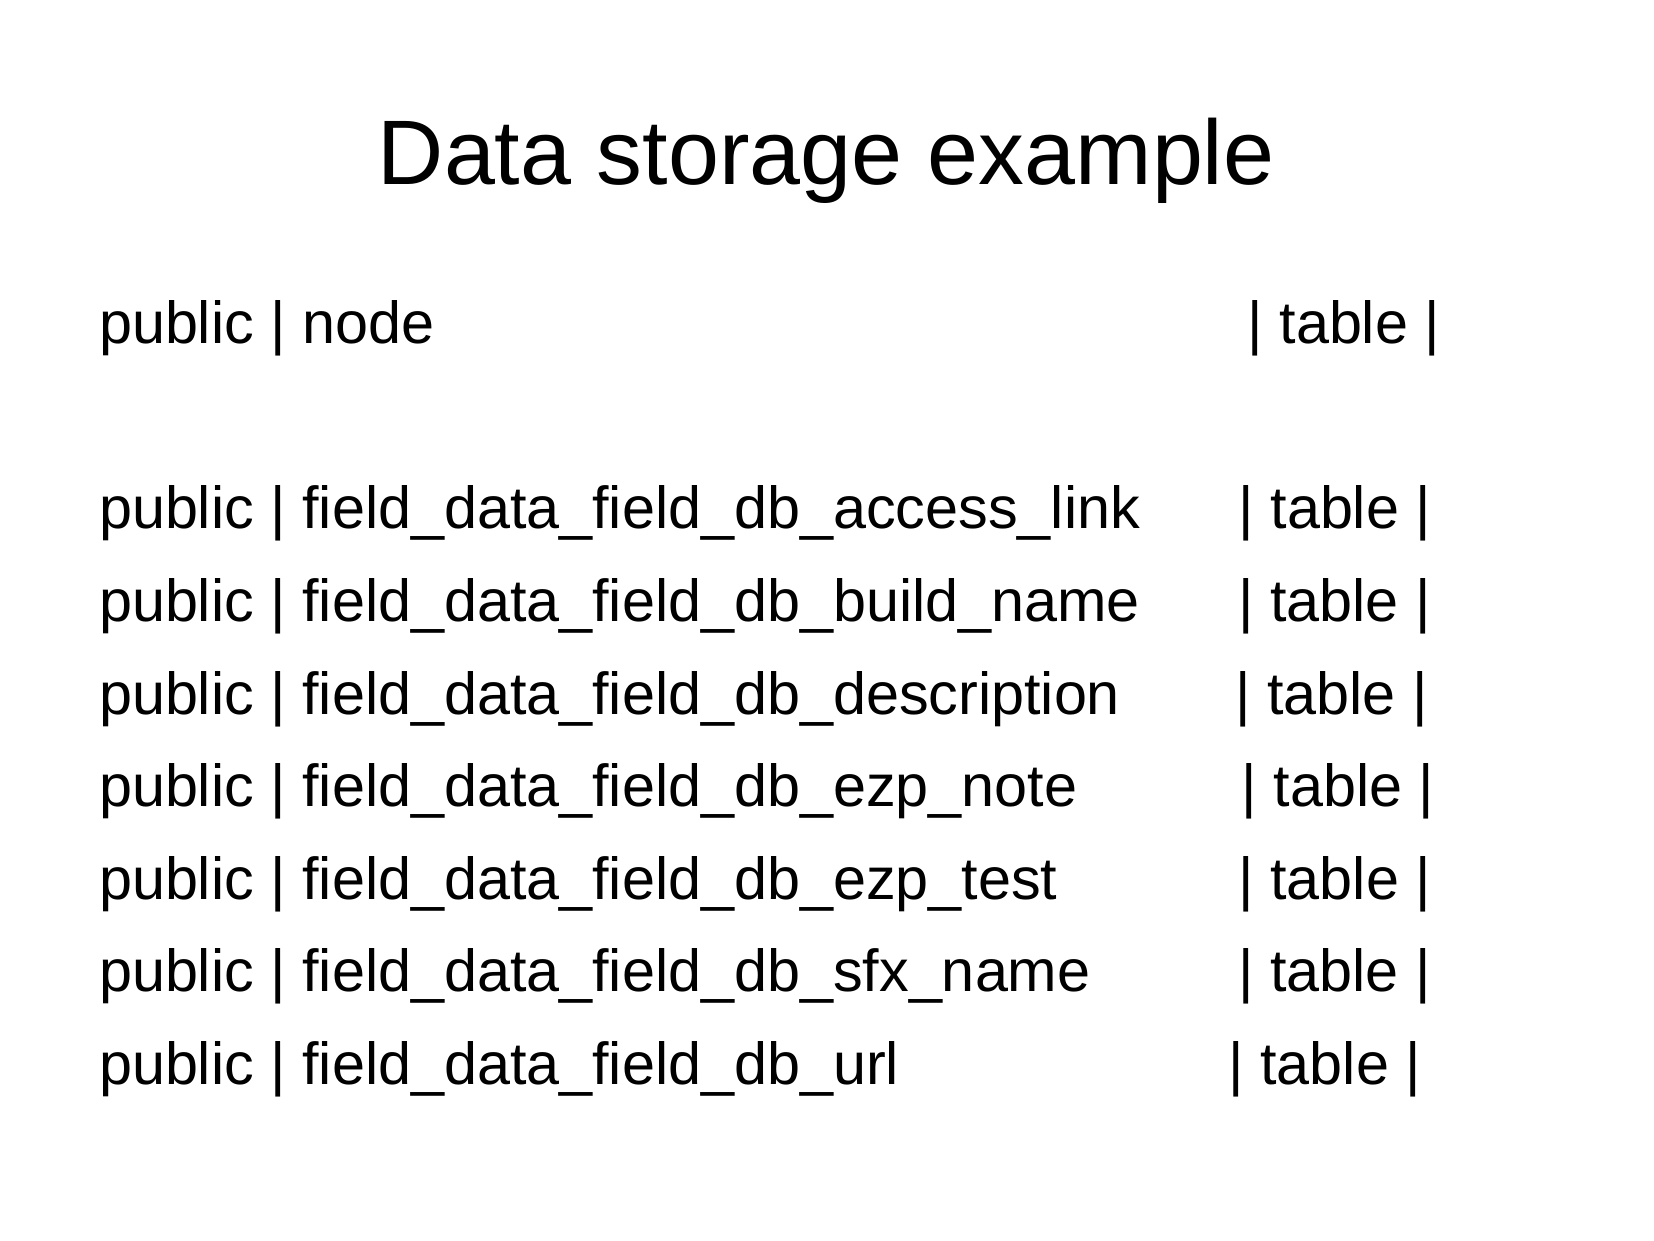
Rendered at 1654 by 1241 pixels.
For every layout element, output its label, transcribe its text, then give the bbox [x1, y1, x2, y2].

title Data storage example [82, 49, 1571, 257]
list public | node | table | public | field_data_field_db_access_link | table | public | field_data_field_db_build_name | table | public | field_data_field_db_description | table | public | field_data_field_db_ezp_note | table | public | field_data_field_db_ezp_test | table | public | field_data_field_db_sfx_name | table | public | field_data_field_db_url | table | [82, 290, 1571, 1109]
